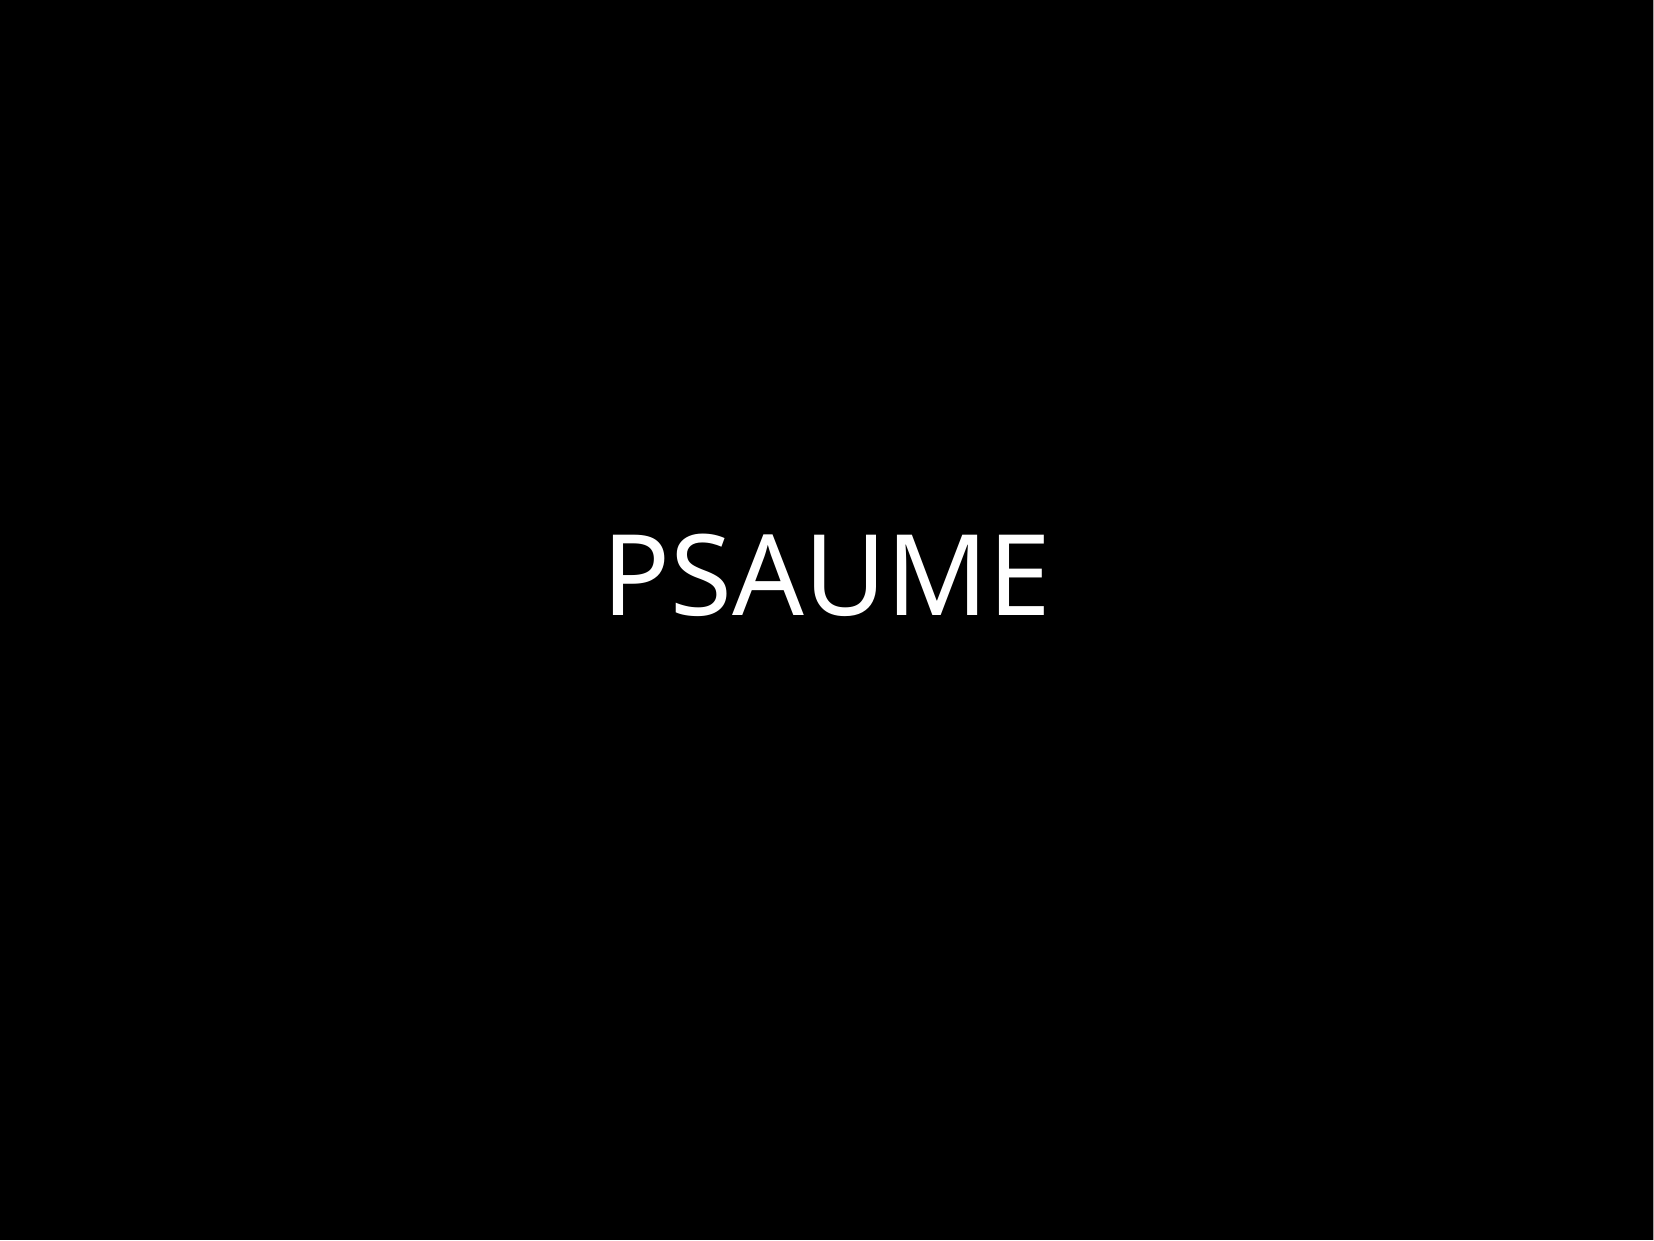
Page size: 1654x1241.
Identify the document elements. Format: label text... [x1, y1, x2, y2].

subtitle PSAUME [82, 35, 1571, 1109]
